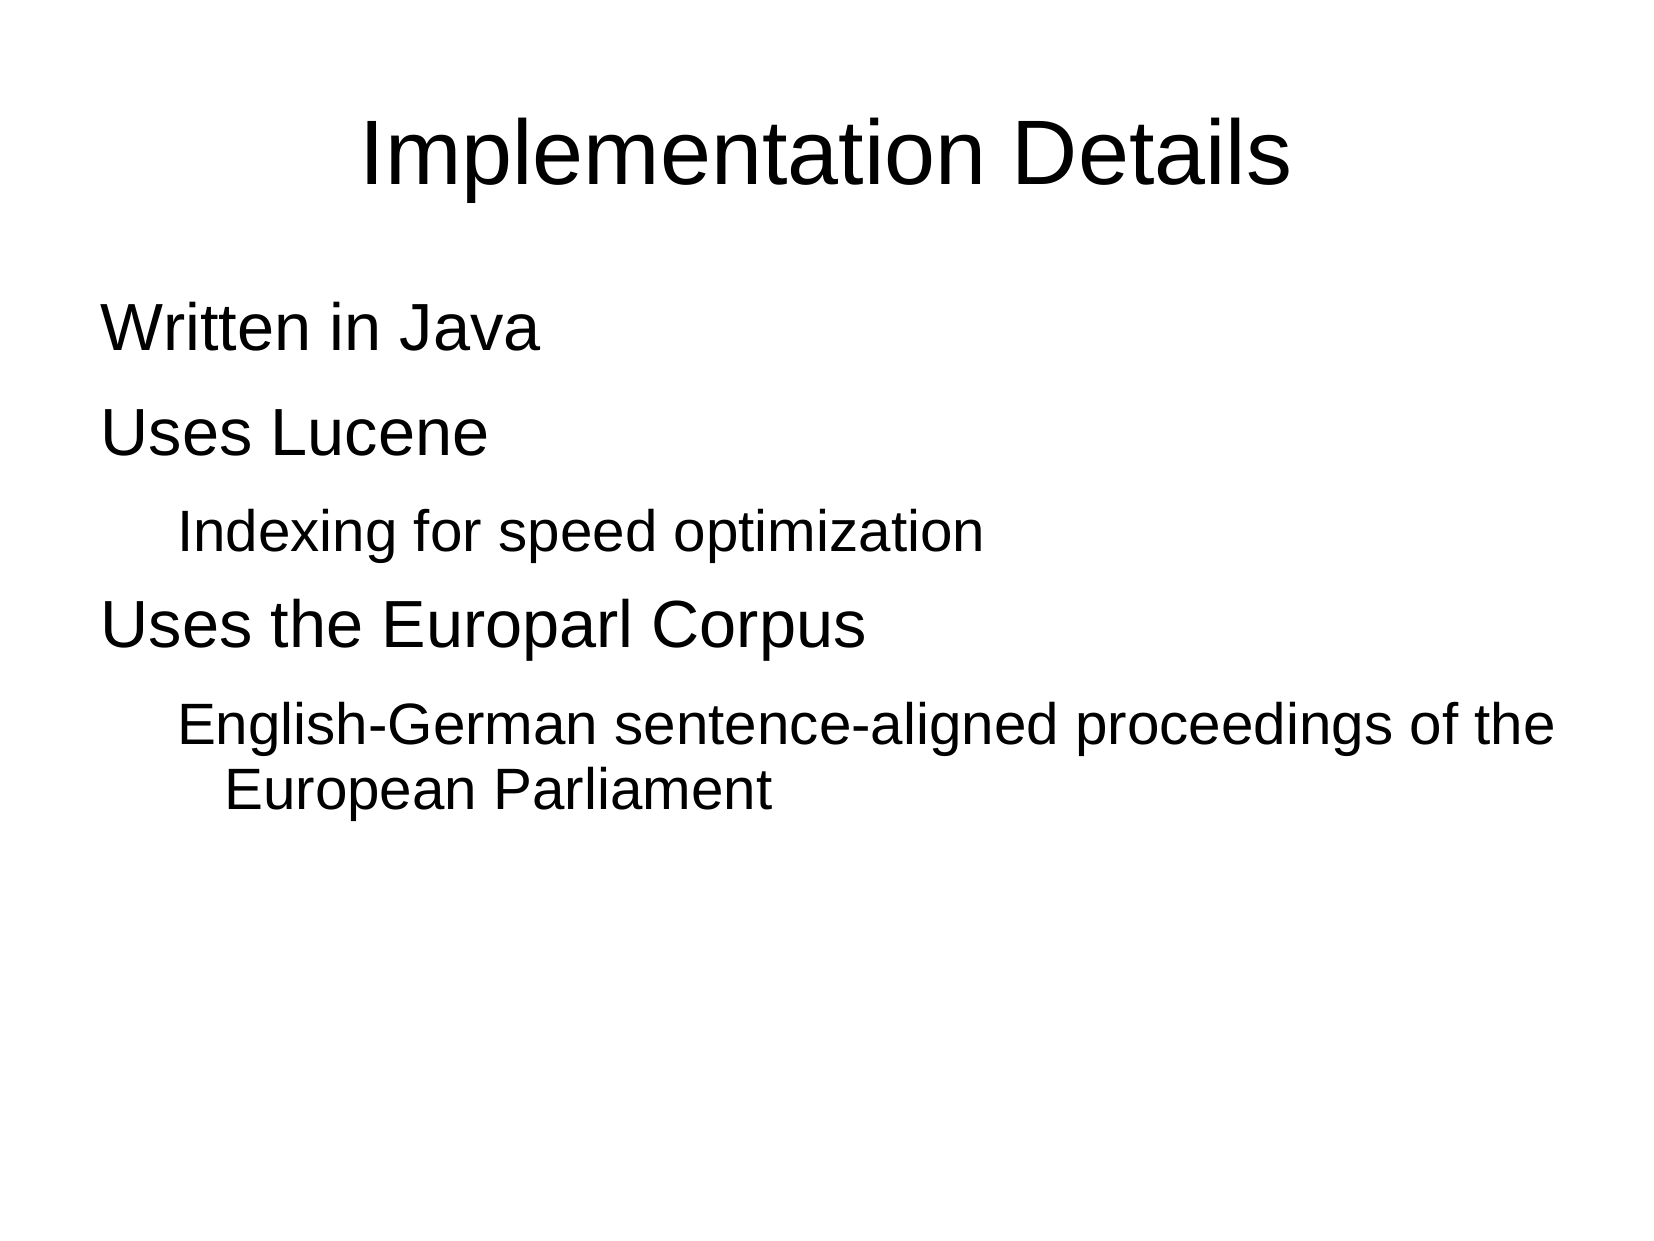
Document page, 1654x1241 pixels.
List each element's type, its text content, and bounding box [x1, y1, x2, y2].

title Implementation Details [82, 49, 1571, 257]
list Written in Java Uses Lucene Indexing for speed optimization Uses the Europarl Corpus English-German sentence-aligned proceedings of the European Parliament [82, 290, 1571, 1109]
